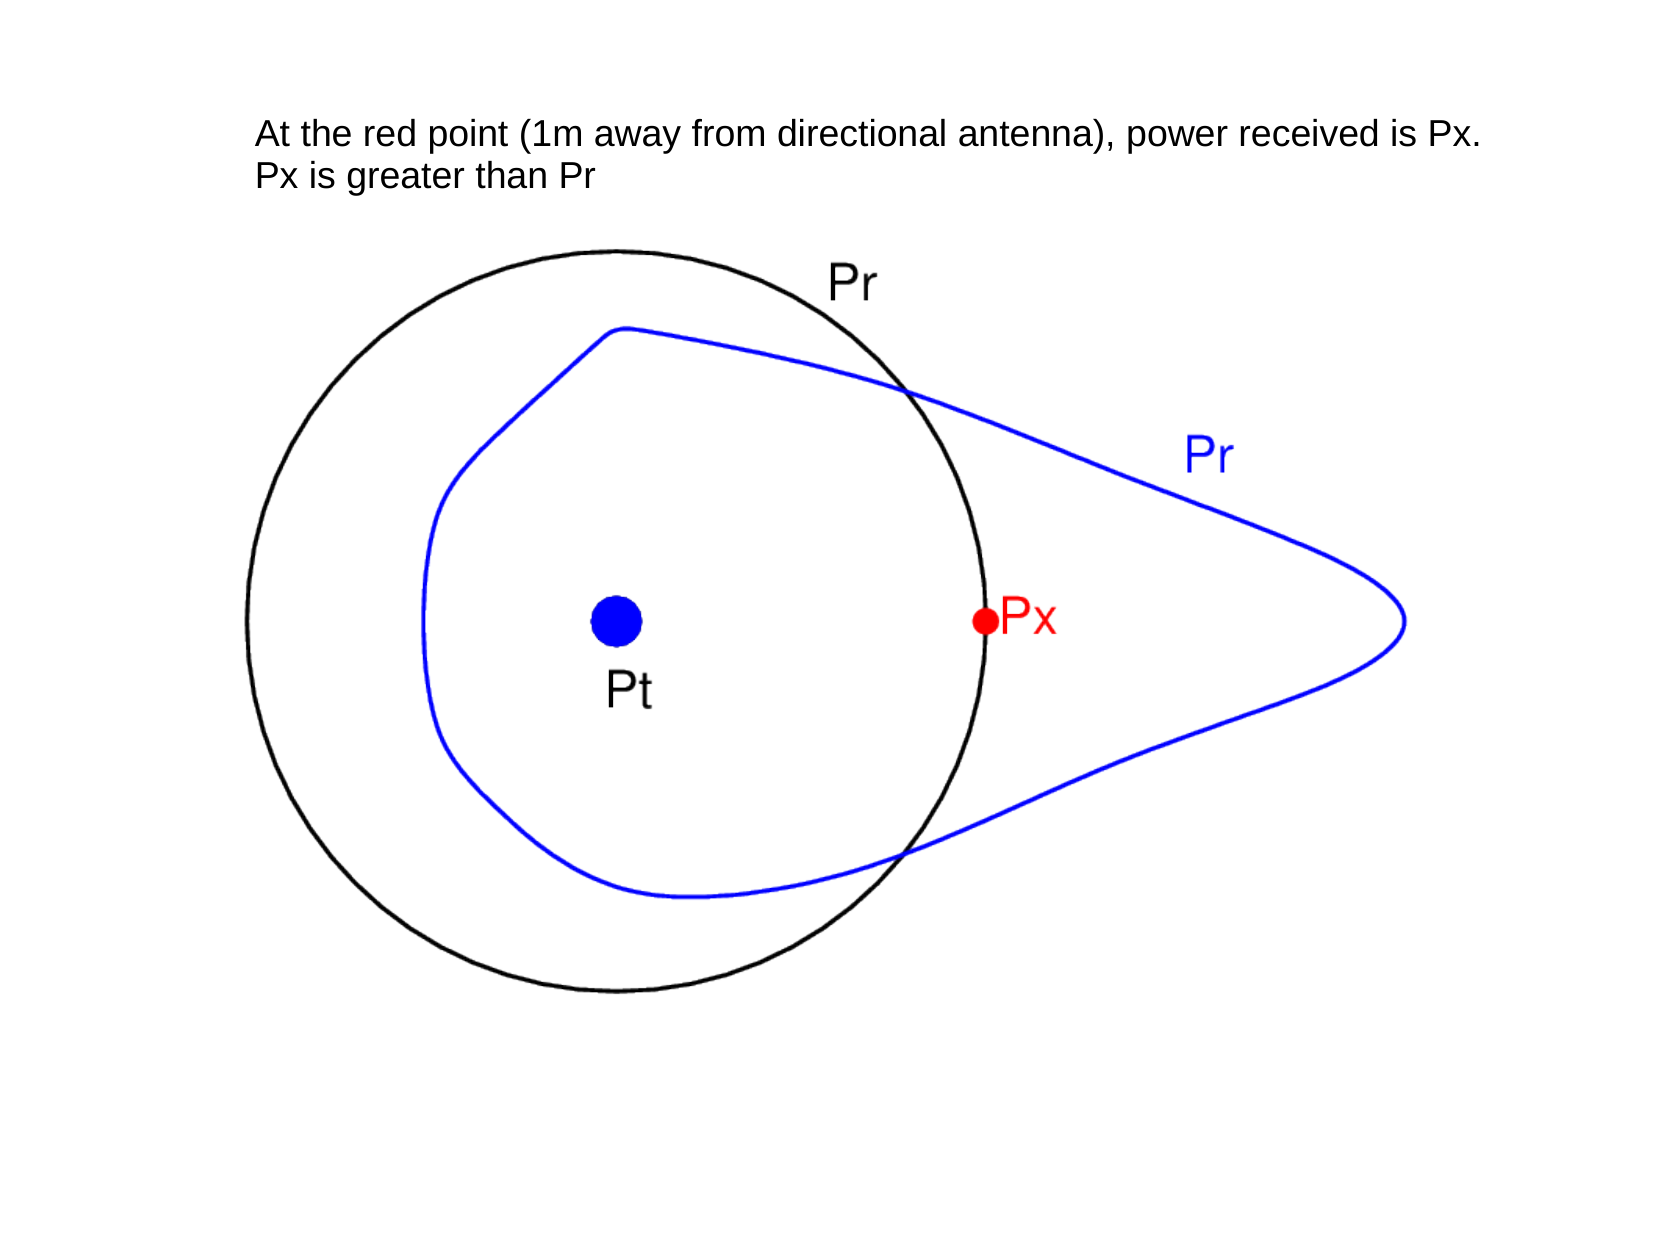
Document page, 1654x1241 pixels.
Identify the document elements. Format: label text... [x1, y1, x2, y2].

text_box At the red point (1m away from directional antenna), power received is Px. Px is greater than Pr [240, 105, 1508, 204]
picture [243, 243, 1411, 996]
